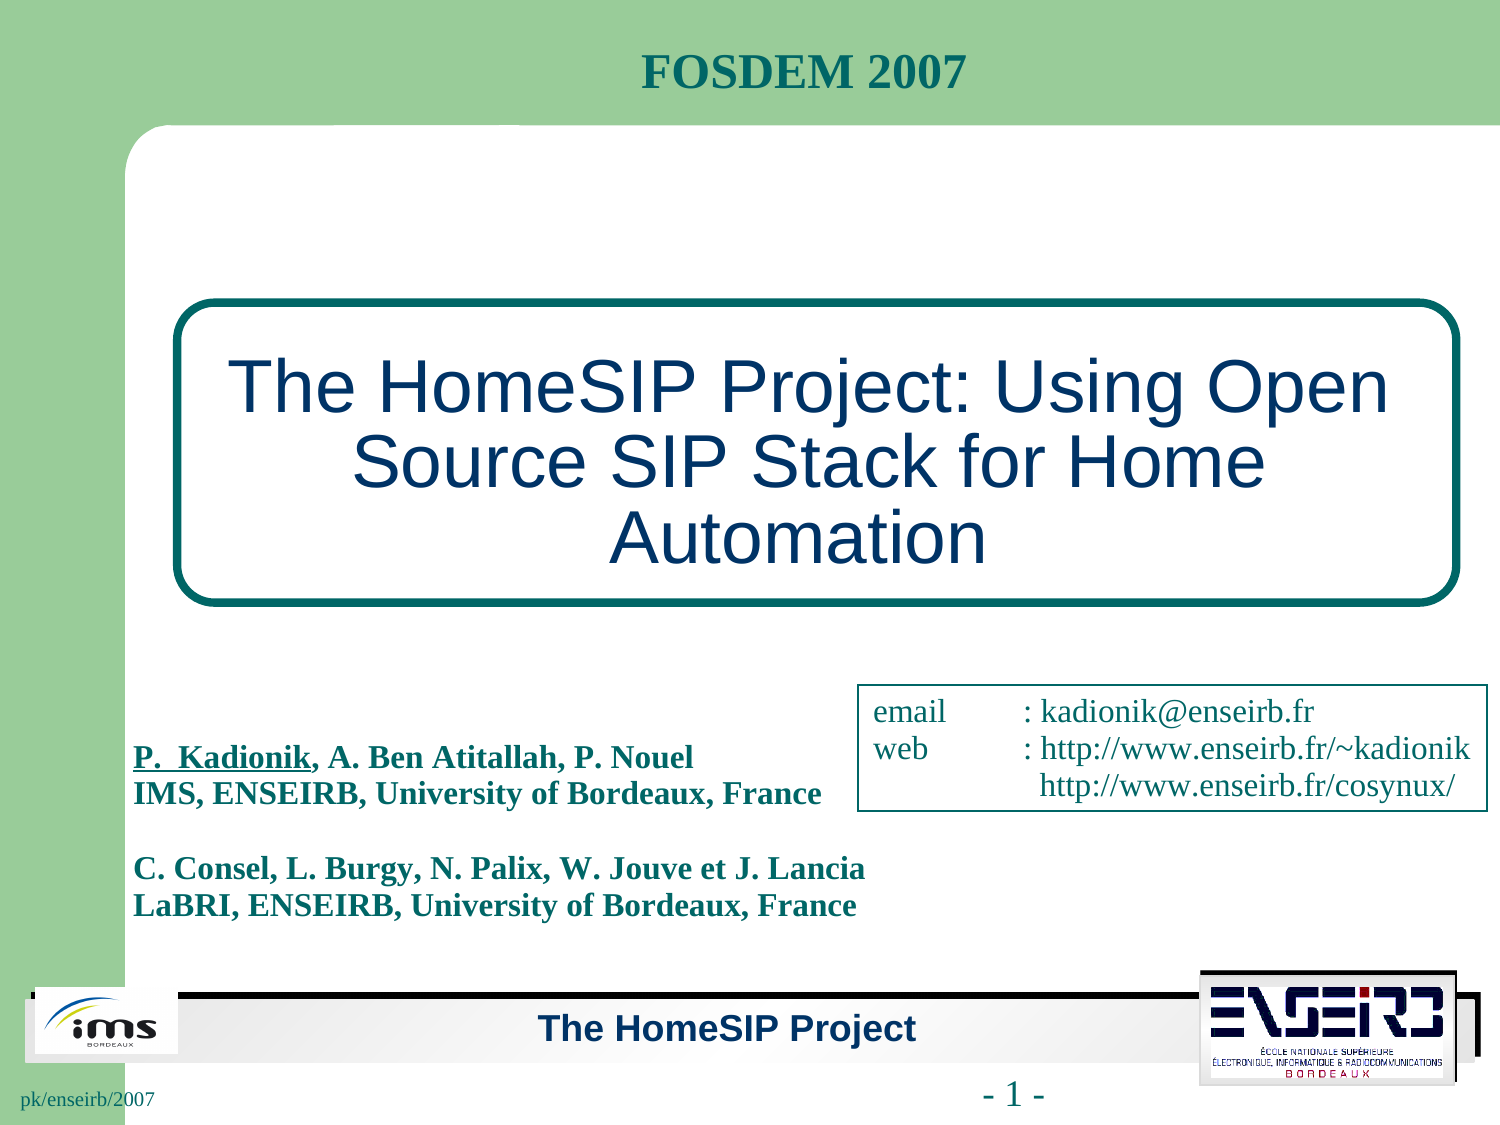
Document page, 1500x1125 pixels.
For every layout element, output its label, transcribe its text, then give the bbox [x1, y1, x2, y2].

text_box P. Kadionik, A. Ben Atitallah, P. Nouel IMS, ENSEIRB, University of Bordeaux, France C. Consel, L. Burgy, N. Palix, W. Jouve et J. Lancia LaBRI, ENSEIRB, University of Bordeaux, France [117, 730, 1341, 932]
picture [35, 987, 178, 1054]
text_box The HomeSIP Project: Using Open Source SIP Stack for Home Automation [171, 558, 1447, 746]
picture [1211, 987, 1443, 1078]
text_box FOSDEM 2007 [625, 36, 983, 108]
text_box email : kadionik@enseirb.fr web : http://www.enseirb.fr/~kadionik http://www.enseirb.fr/cosynux/ [858, 684, 1487, 812]
